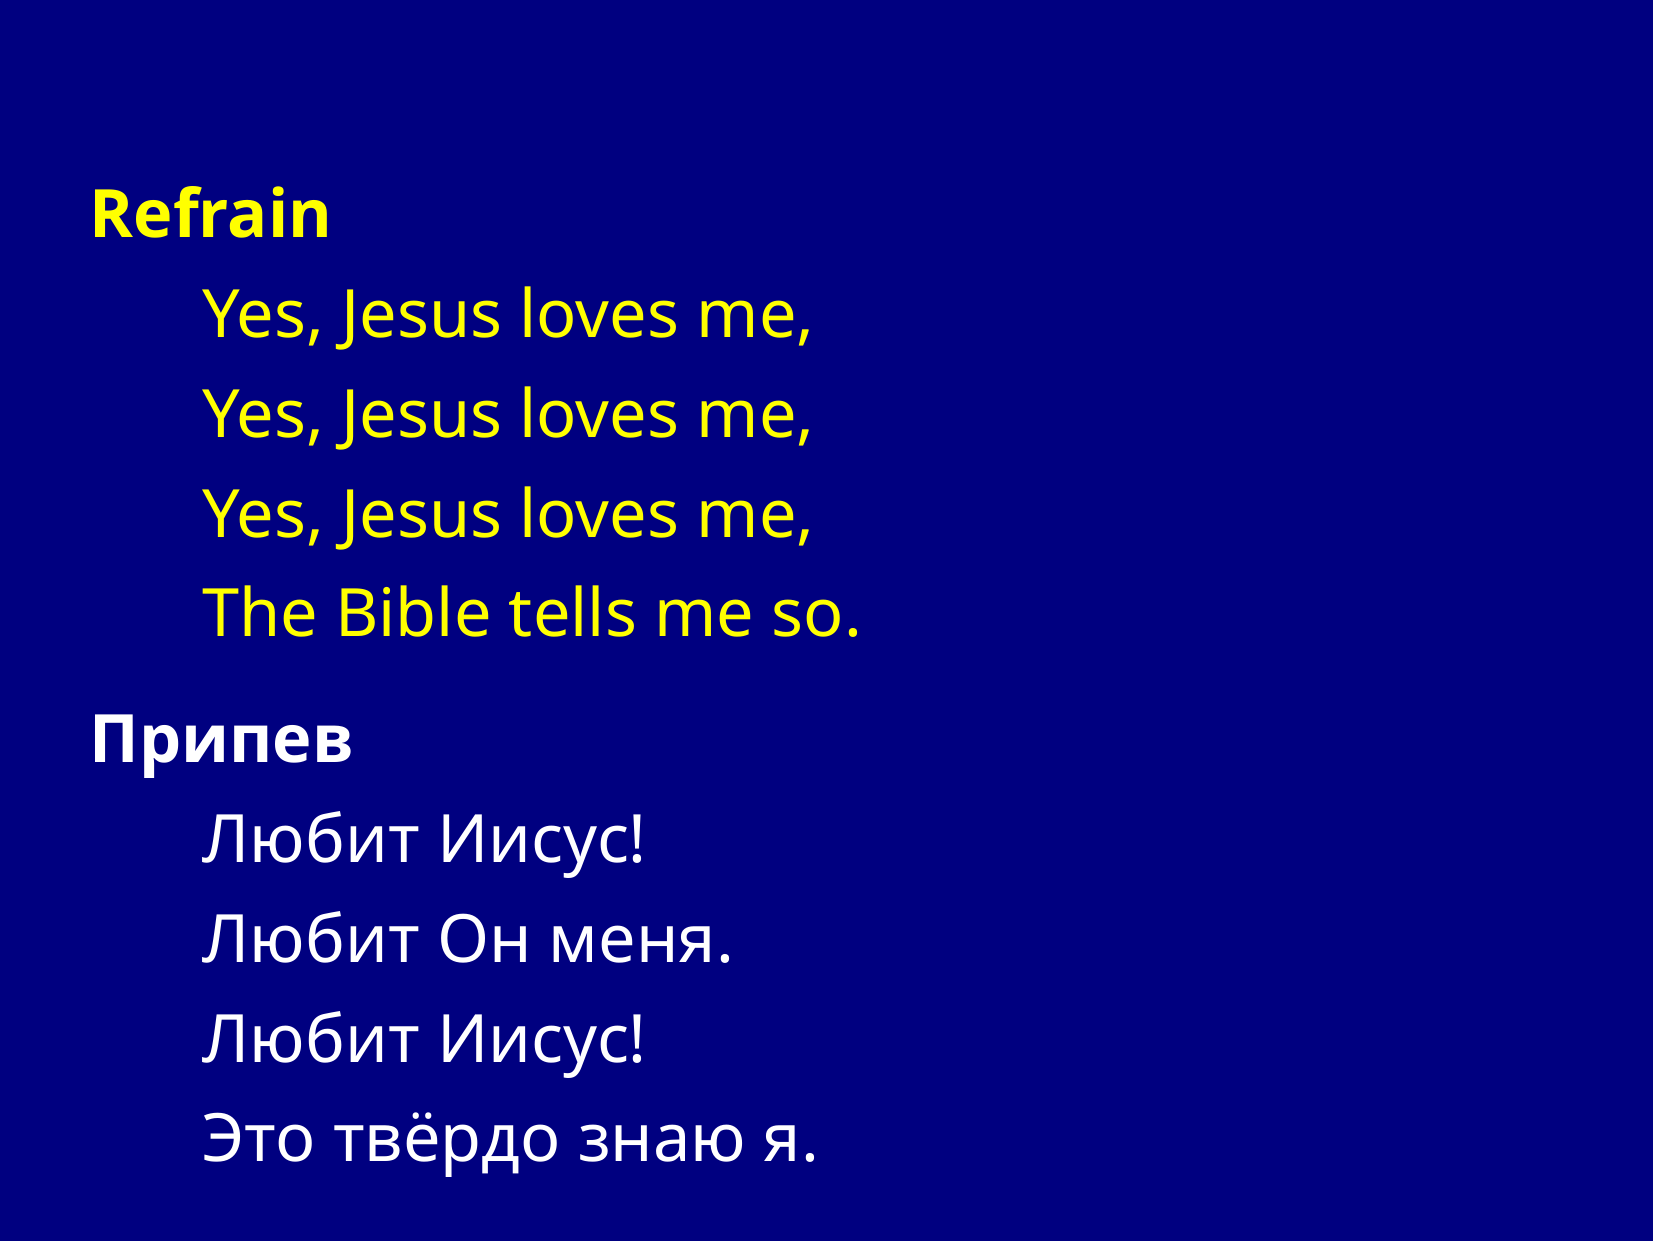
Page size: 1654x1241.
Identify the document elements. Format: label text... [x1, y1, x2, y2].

text_box Refrain Yes, Jesus loves me, Yes, Jesus loves me, Yes, Jesus loves me, The Bible tells me so. [75, 150, 1576, 638]
text_box Припев Любит Иисус! Любит Он меня. Любит Иисус! Это твёрдо знаю я. [75, 675, 1576, 1163]
